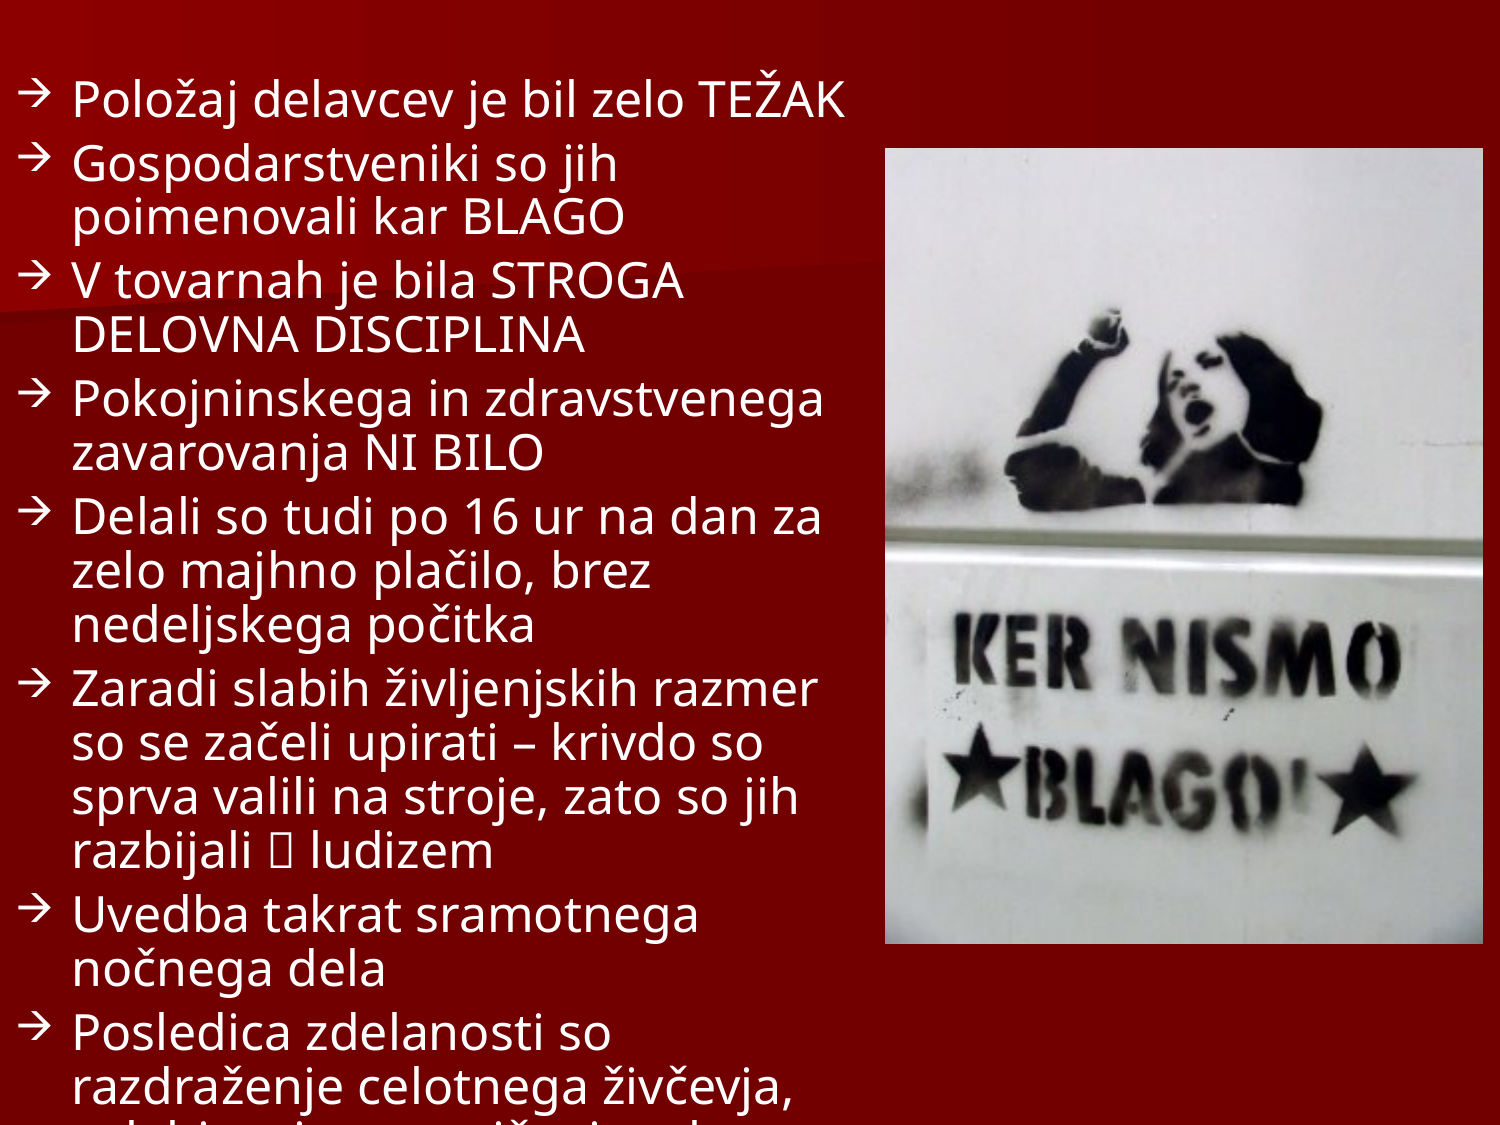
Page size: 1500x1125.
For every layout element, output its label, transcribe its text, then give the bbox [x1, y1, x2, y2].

picture [885, 148, 1483, 944]
list Položaj delavcev je bil zelo TEŽAK Gospodarstveniki so jih poimenovali kar BLAGO V tovarnah je bila STROGA DELOVNA DISCIPLINA Pokojninskega in zdravstvenega zavarovanja NI BILO Delali so tudi po 16 ur na dan za zelo majhno plačilo, brez nedeljskega počitka Zaradi slabih življenjskih razmer so se začeli upirati – krivdo so sprva valili na stroje, zato so jih razbijali  ludizem Uvedba takrat sramotnega nočnega dela Posledica zdelanosti so razdraženje celotnega živčevja, oslabitev in omrtvičenje telesa Skrajšanje povprečne življenje dobe [0, 66, 898, 1095]
